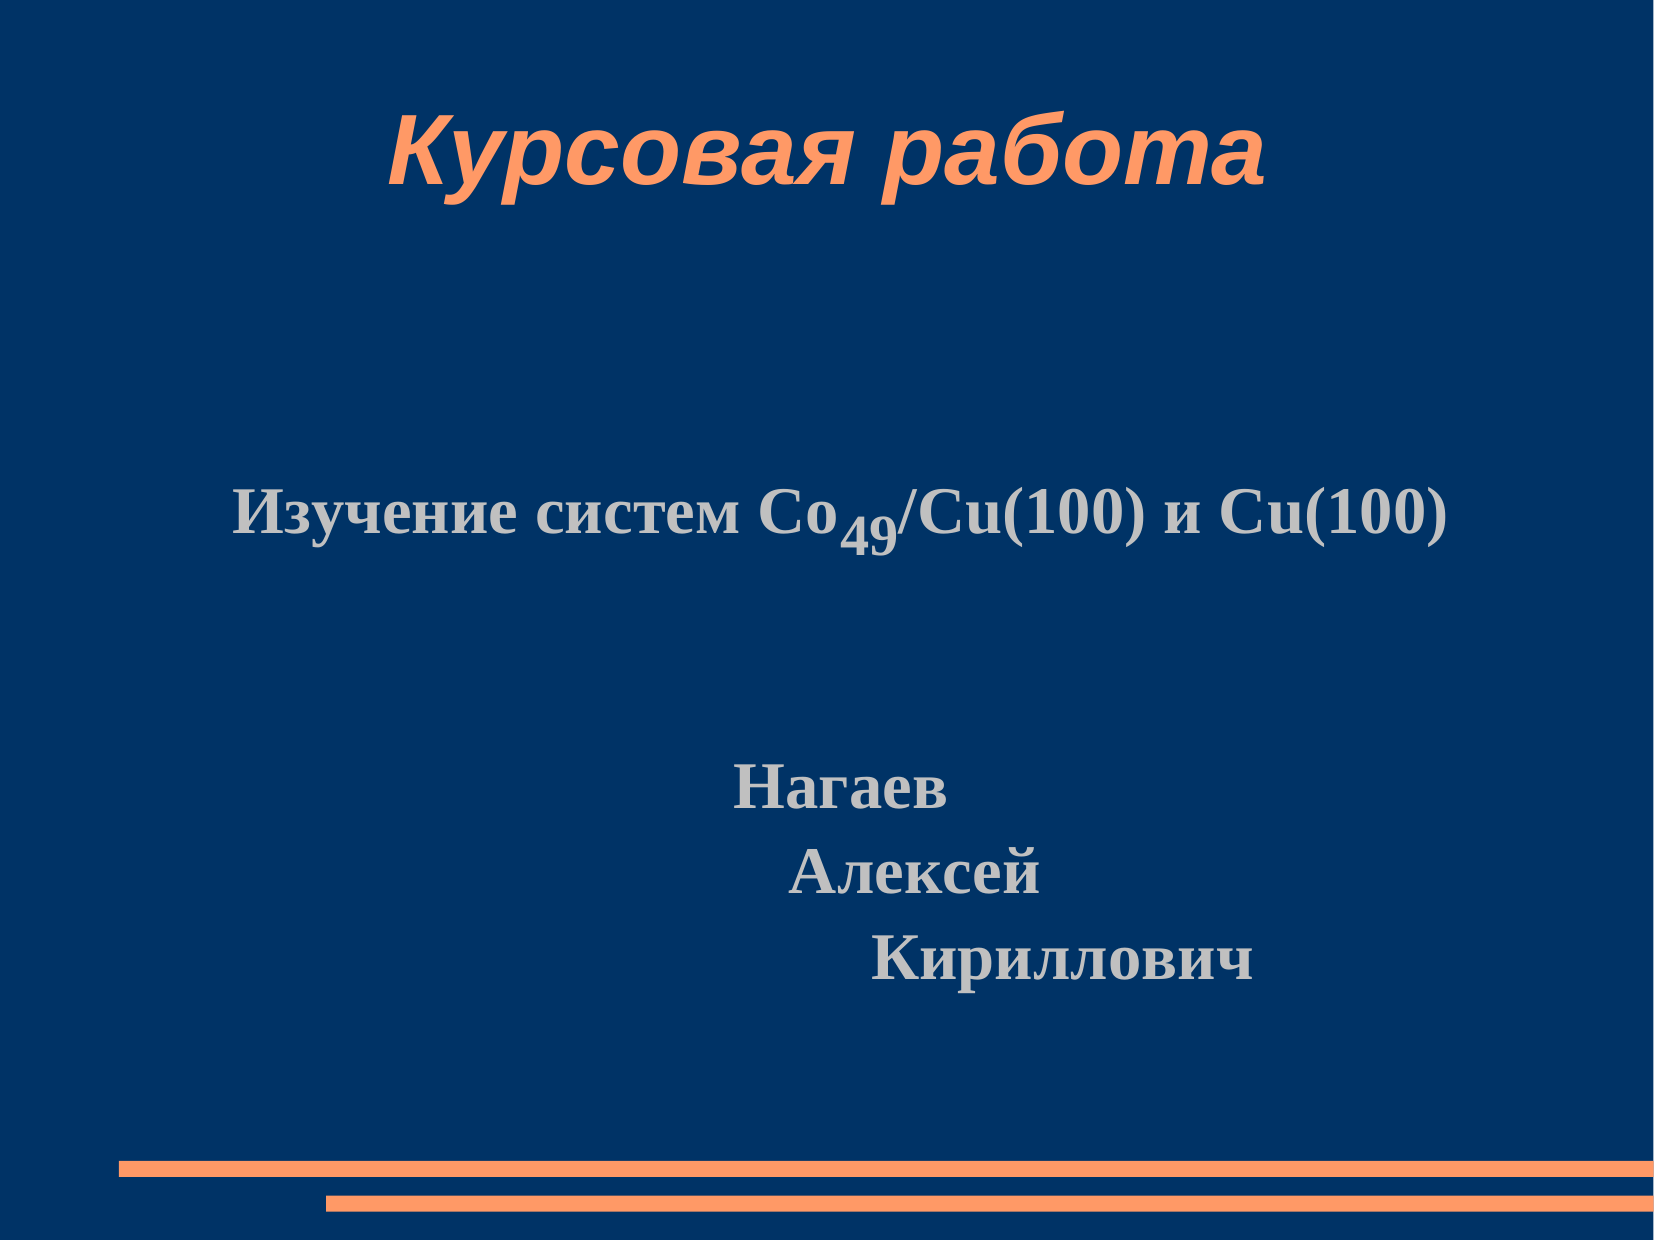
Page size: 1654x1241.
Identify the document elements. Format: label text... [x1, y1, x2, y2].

title Курсовая работа [121, 46, 1534, 254]
subtitle Изучение систем Co49/Cu(100) и Cu(100) Нагаев Алексей Кириллович [121, 322, 1561, 1132]
